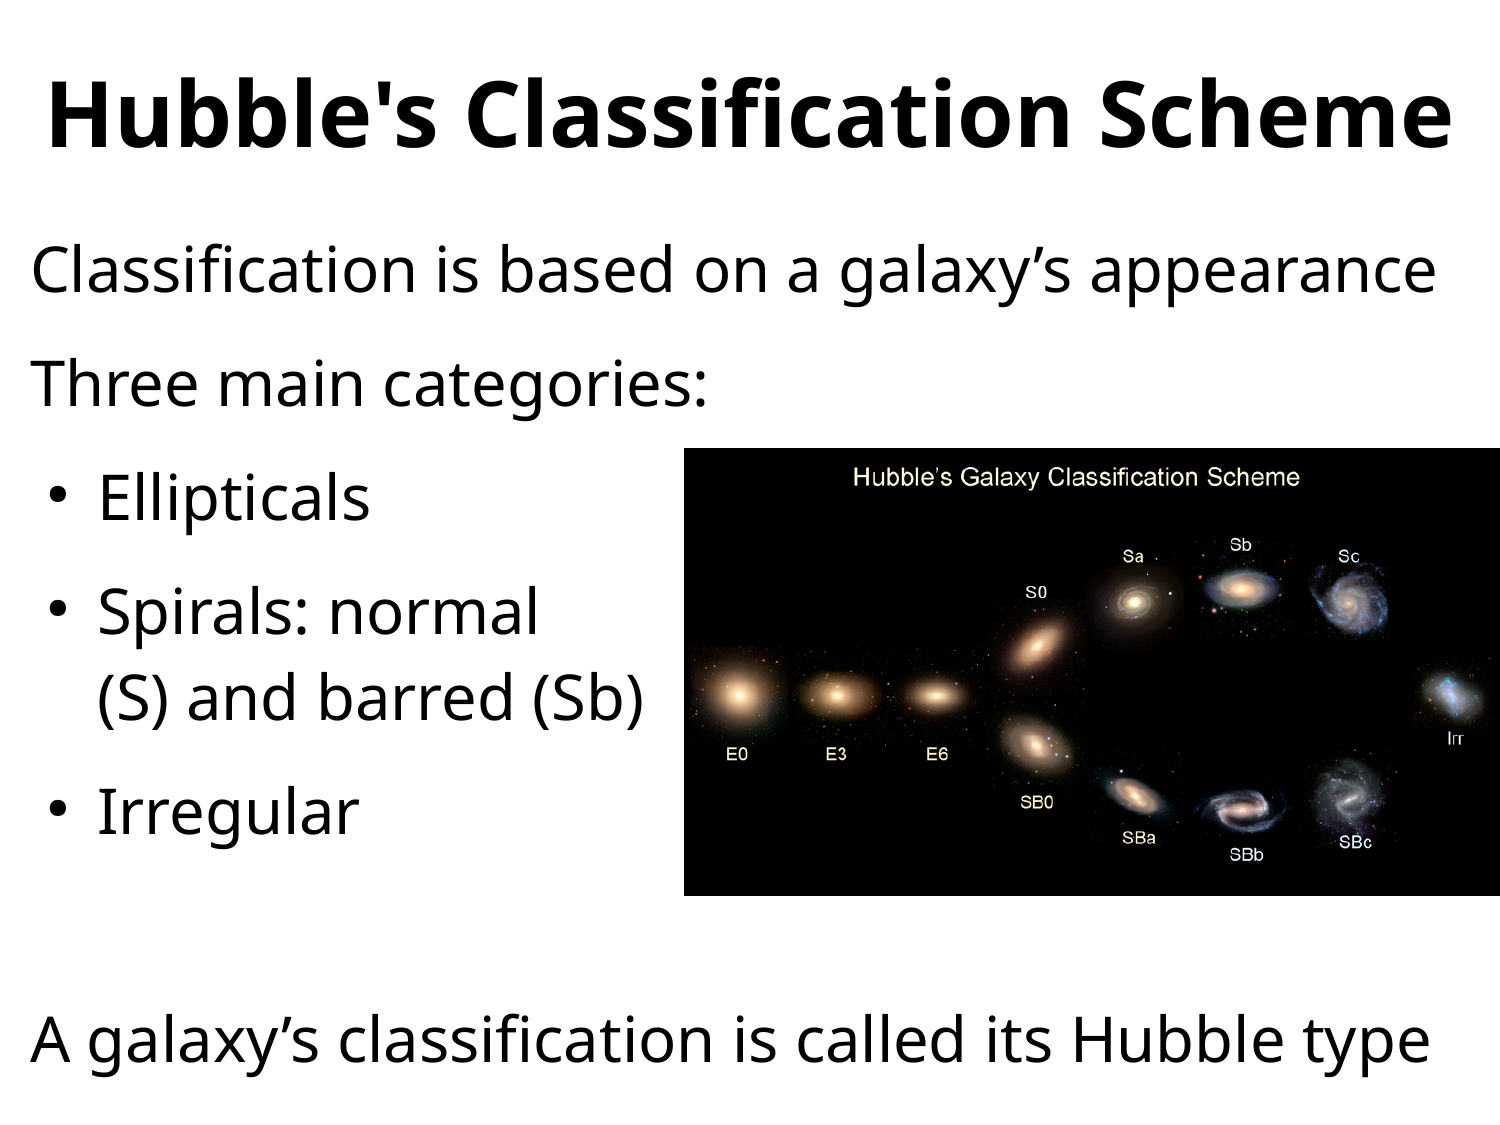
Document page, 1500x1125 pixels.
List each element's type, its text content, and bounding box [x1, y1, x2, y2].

title Hubble's Classification Scheme [30, 29, 1471, 196]
picture [684, 448, 1500, 896]
list Classification is based on a galaxy’s appearance Three main categories: Ellipticals Spirals: normal (S) and barred (Sb) Irregular A galaxy’s classification is called its Hubble type [30, 224, 1471, 1099]
